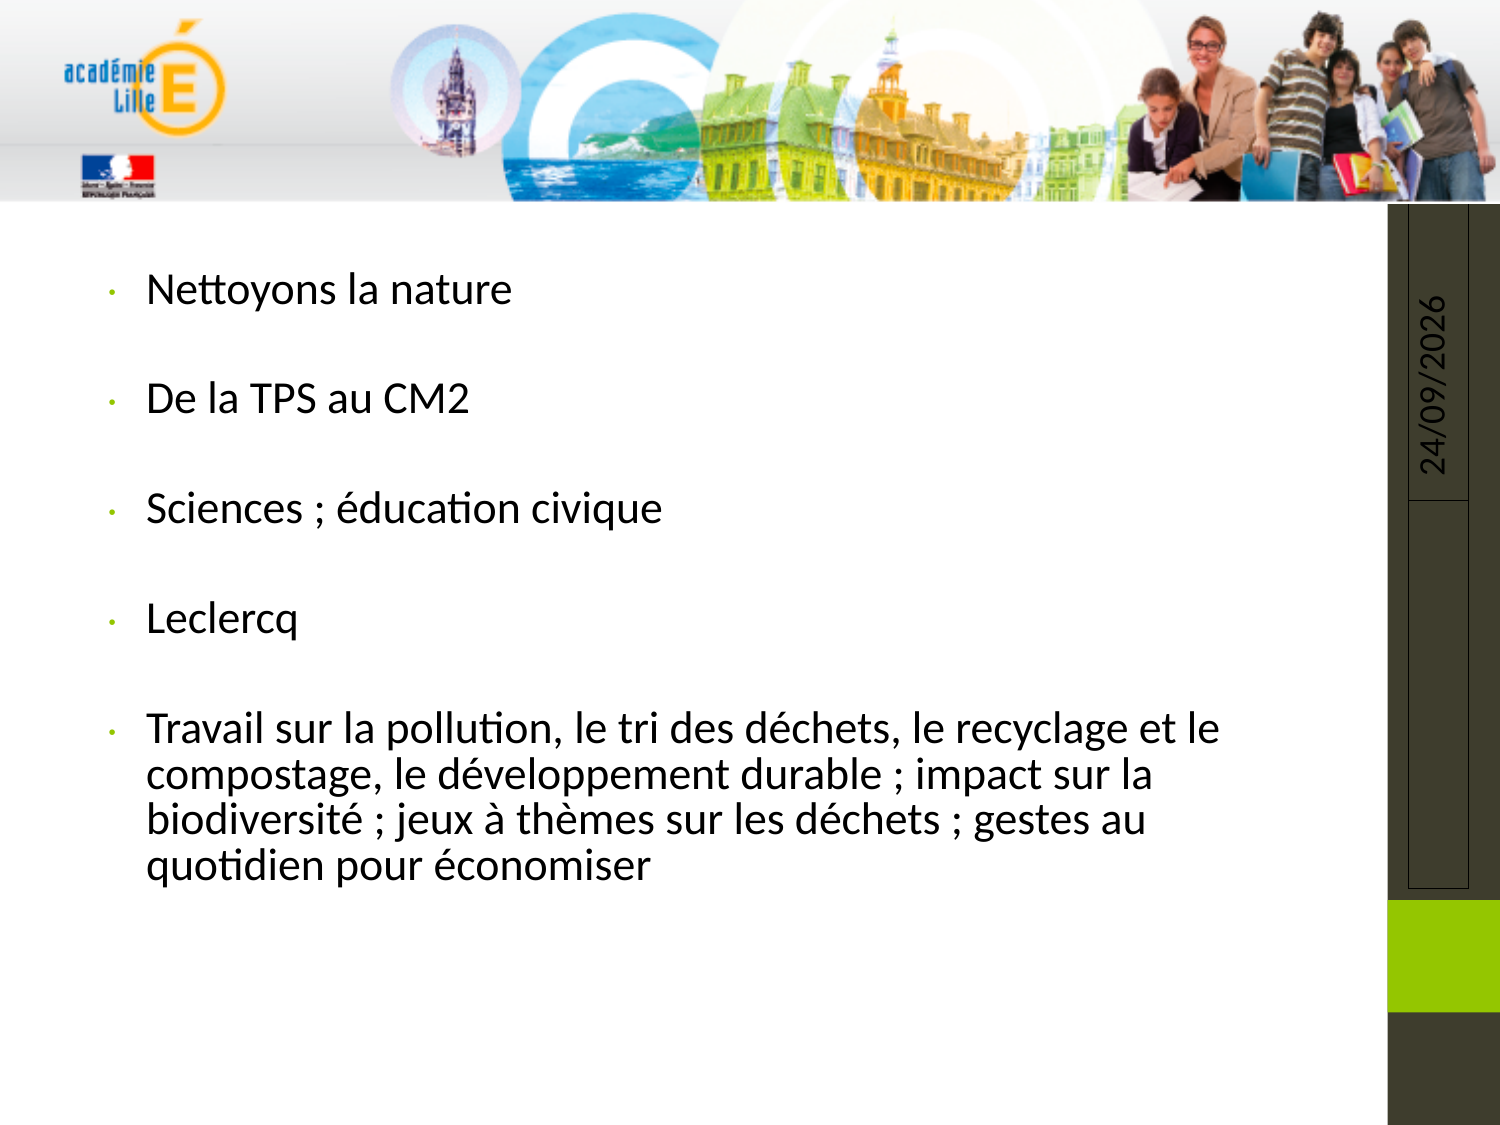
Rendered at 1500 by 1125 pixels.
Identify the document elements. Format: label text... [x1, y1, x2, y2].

list Nettoyons la nature De la TPS au CM2 Sciences ; éducation civique Leclercq Travail sur la pollution, le tri des déchets, le recyclage et le compostage, le développement durable ; impact sur la biodiversité ; jeux à thèmes sur les déchets ; gestes au quotidien pour économiser [75, 262, 1325, 1050]
picture [0, 0, 1500, 204]
